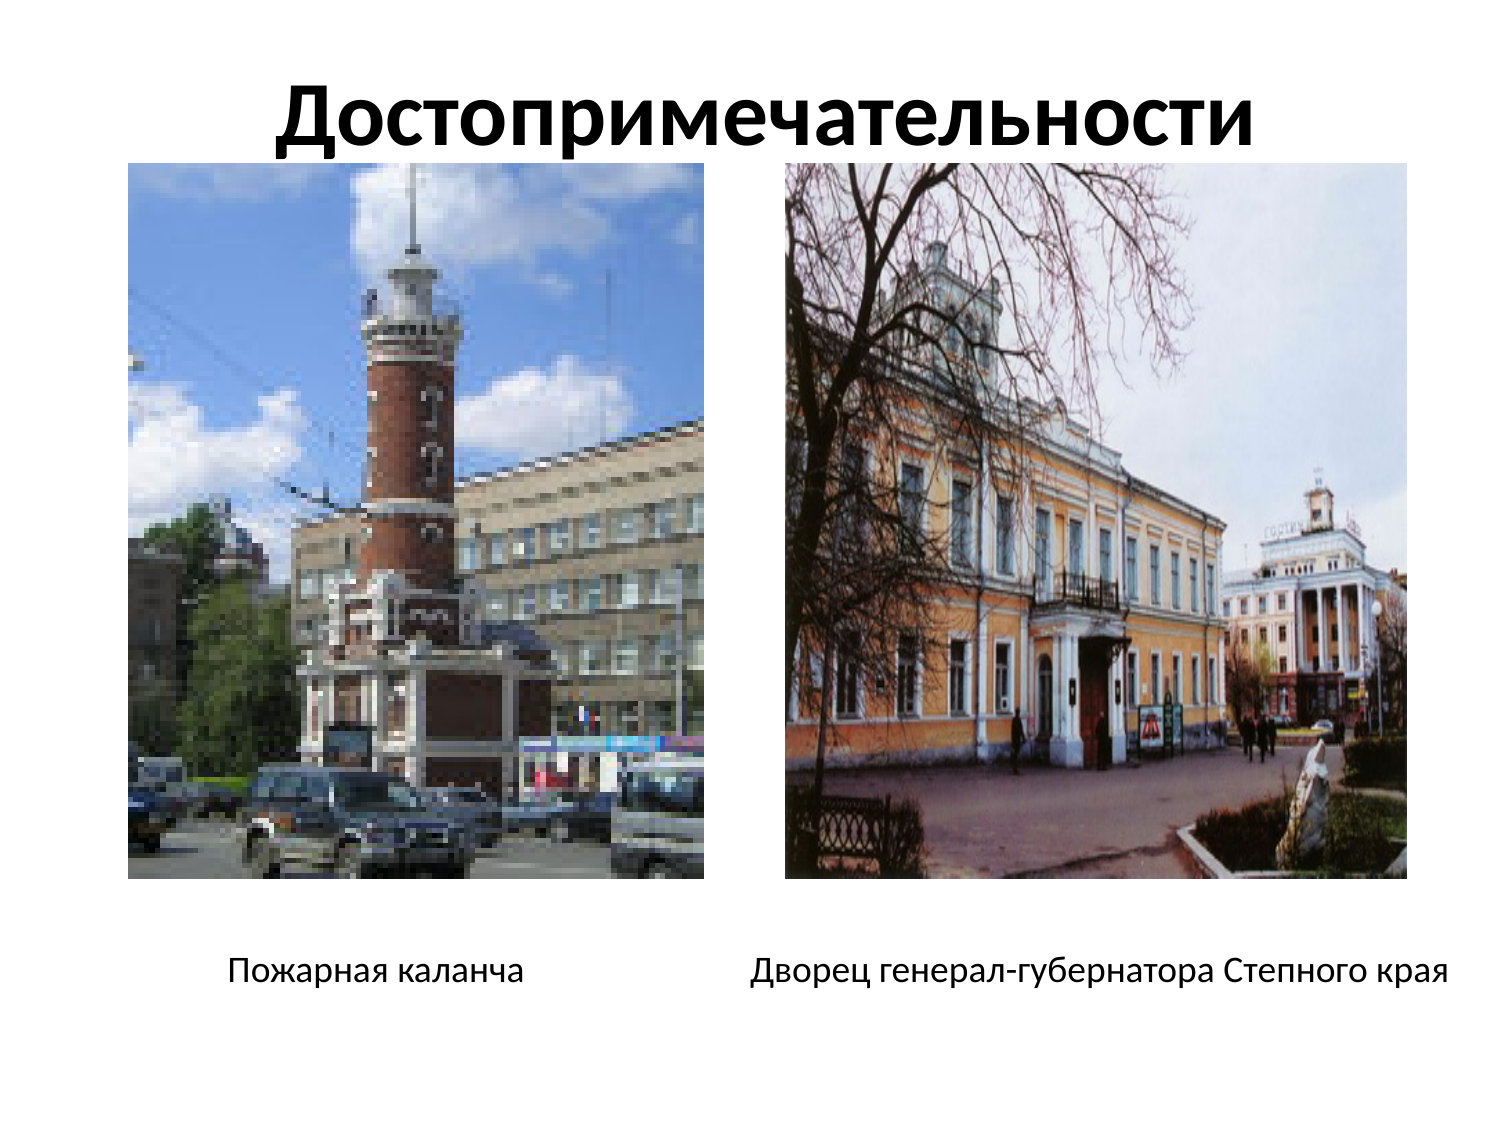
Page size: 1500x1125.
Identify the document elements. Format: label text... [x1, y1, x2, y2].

picture [128, 163, 704, 879]
text_box Дворец генерал-губернатора Степного края [735, 937, 1500, 998]
text_box Пожарная каланча [212, 937, 540, 998]
title Достопримечательности [128, 46, 1404, 153]
picture [785, 163, 1407, 879]
